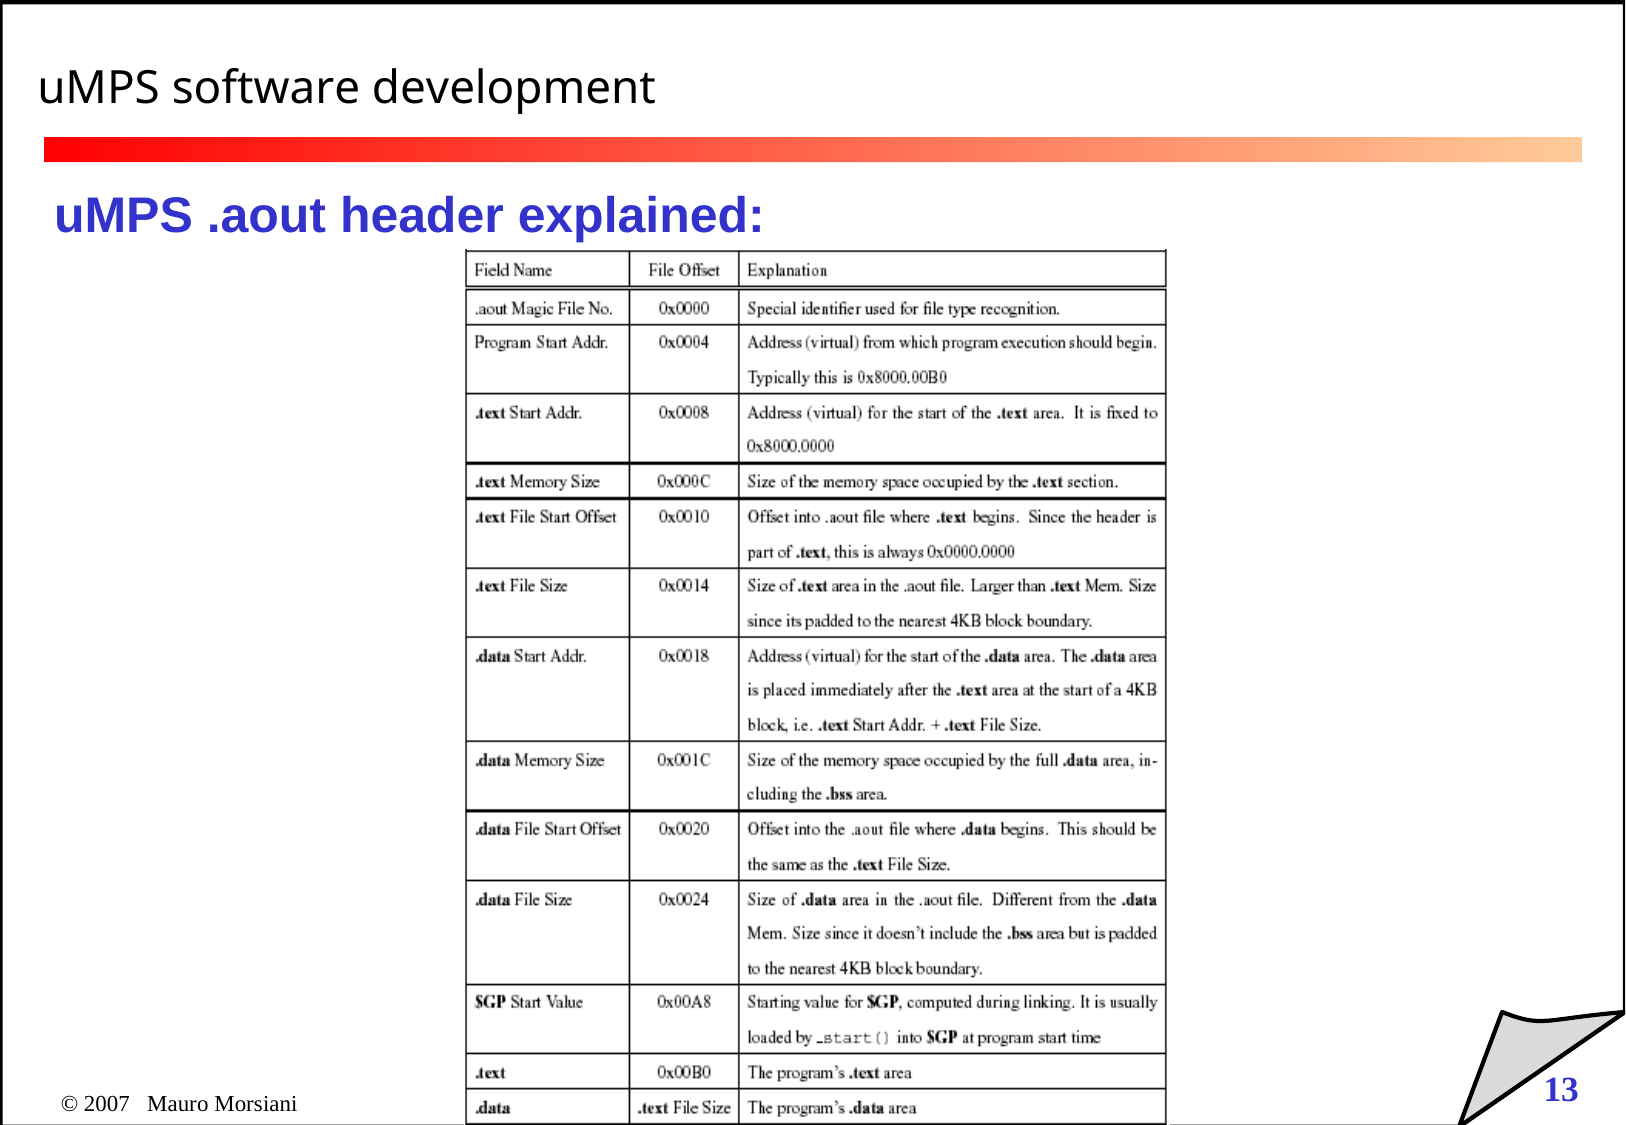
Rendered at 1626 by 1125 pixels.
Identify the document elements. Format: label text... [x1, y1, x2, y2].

picture [464, 492, 1170, 1125]
title uMPS software development [37, 44, 1587, 130]
list uMPS .aout header explained: [54, 187, 1557, 492]
